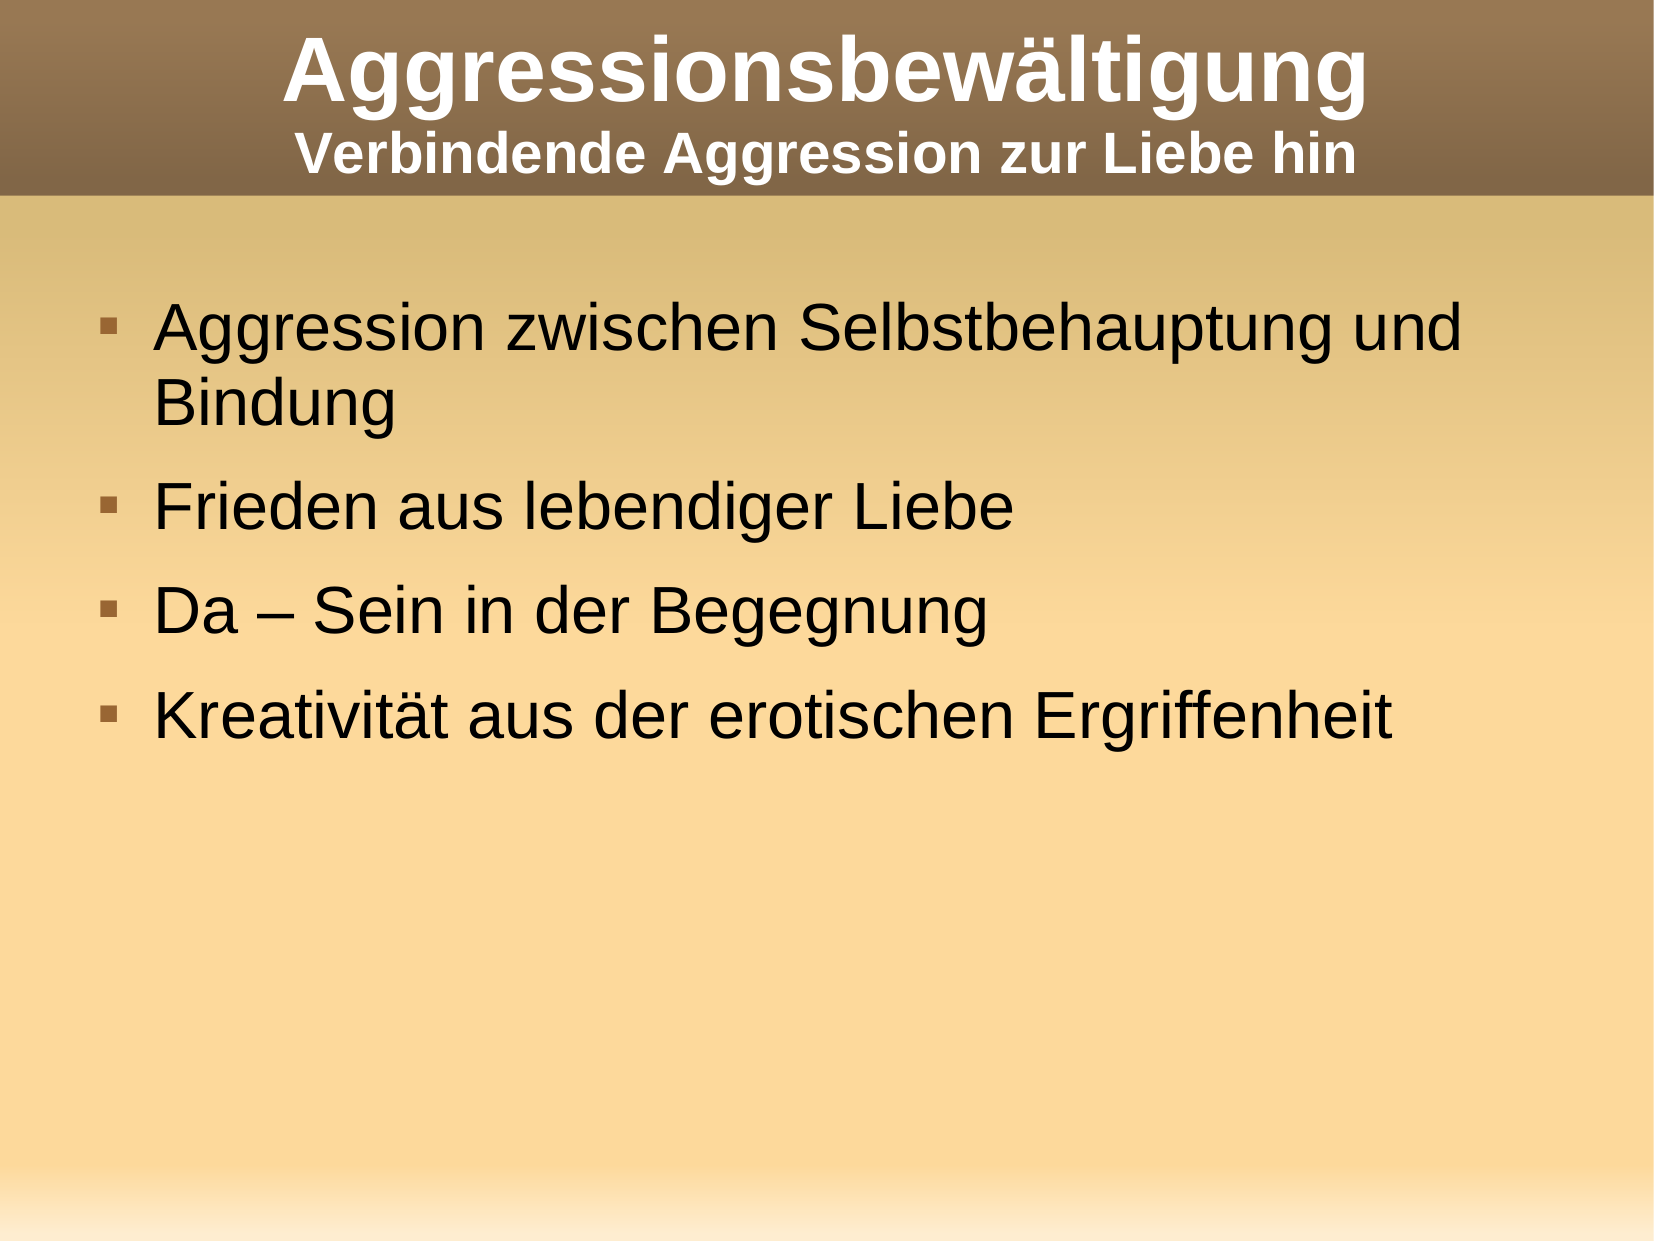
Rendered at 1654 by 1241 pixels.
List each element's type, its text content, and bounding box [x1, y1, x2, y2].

list Aggression zwischen Selbstbehauptung und Bindung Frieden aus lebendiger Liebe Da – Sein in der Begegnung Kreativität aus der erotischen Ergriffenheit [82, 290, 1571, 1109]
picture [0, 0, 1654, 1241]
title Aggressionsbewältigung Verbindende Aggression zur Liebe hin [82, 17, 1571, 289]
